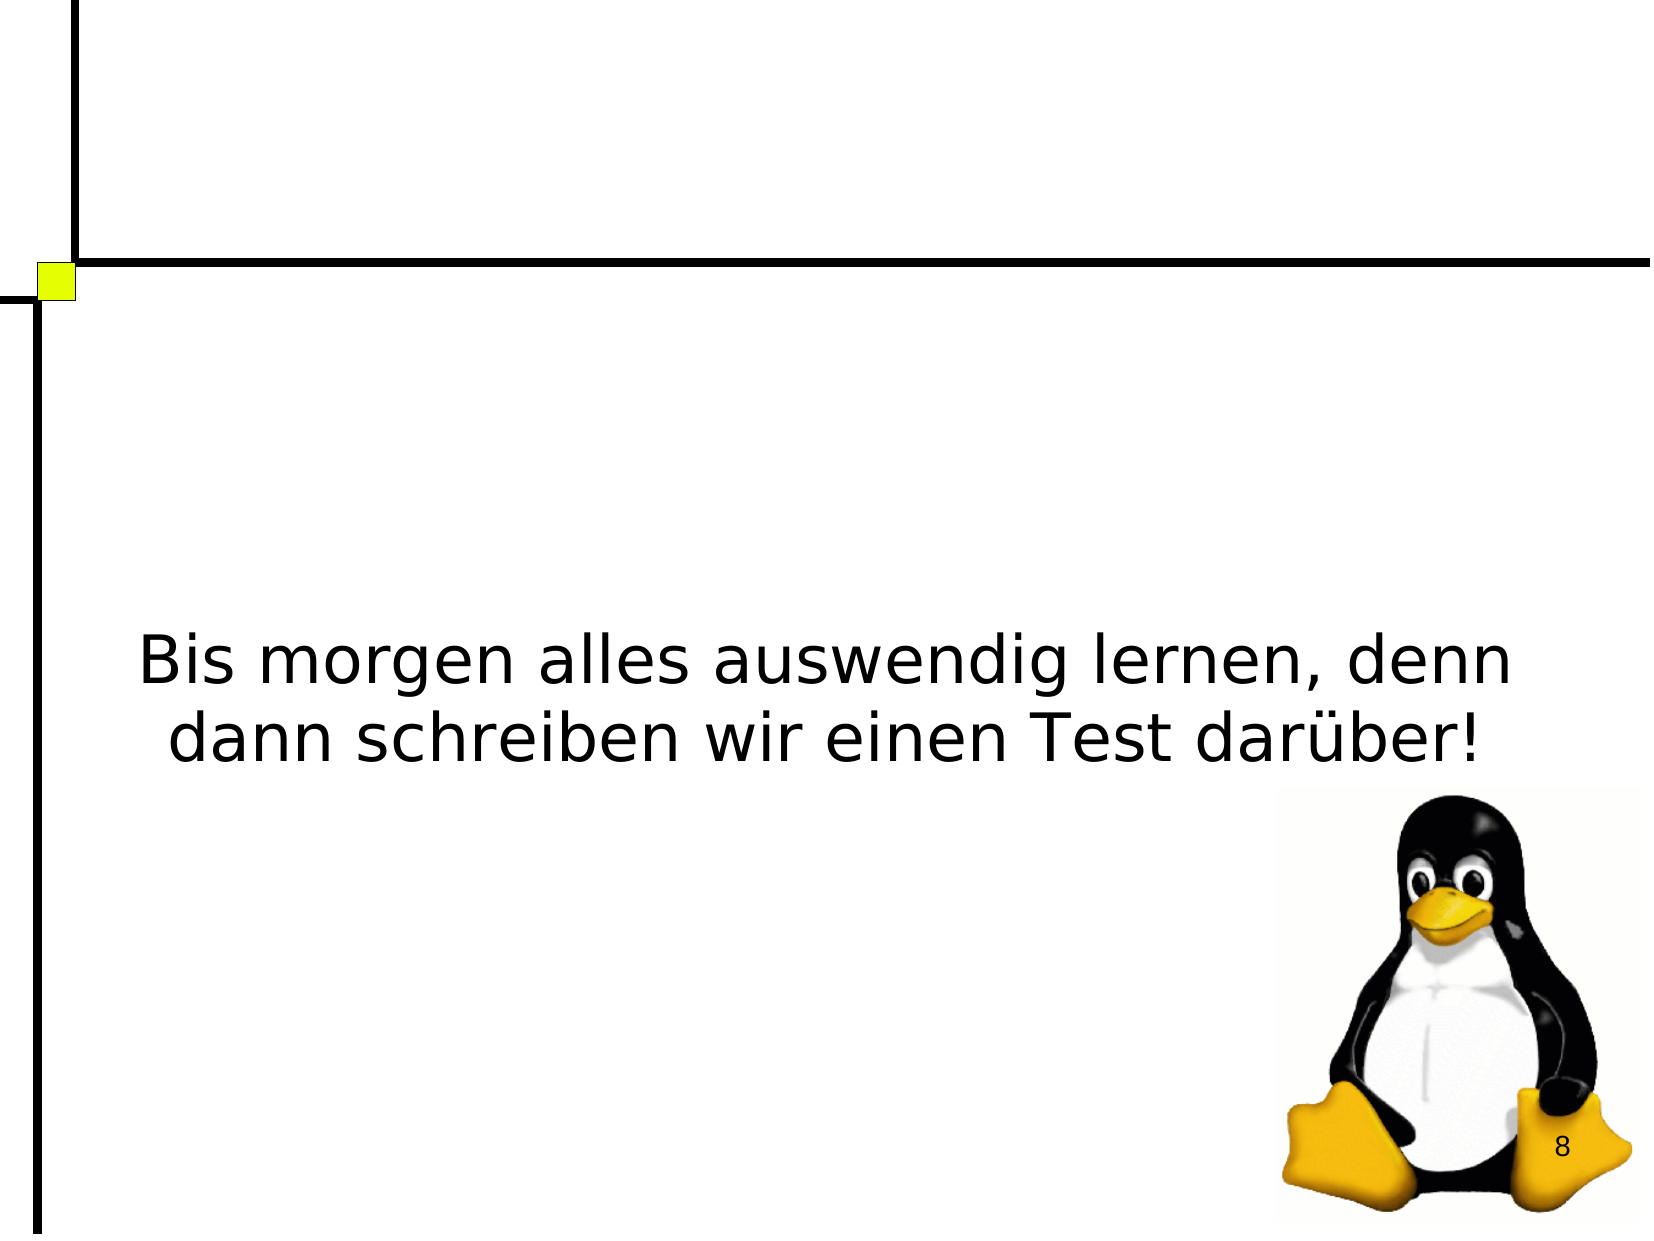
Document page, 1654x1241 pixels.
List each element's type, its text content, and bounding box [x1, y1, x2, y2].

picture [1275, 787, 1642, 1223]
subtitle Bis morgen alles auswendig lernen, denn dann schreiben wir einen Test darüber! [82, 290, 1571, 1109]
